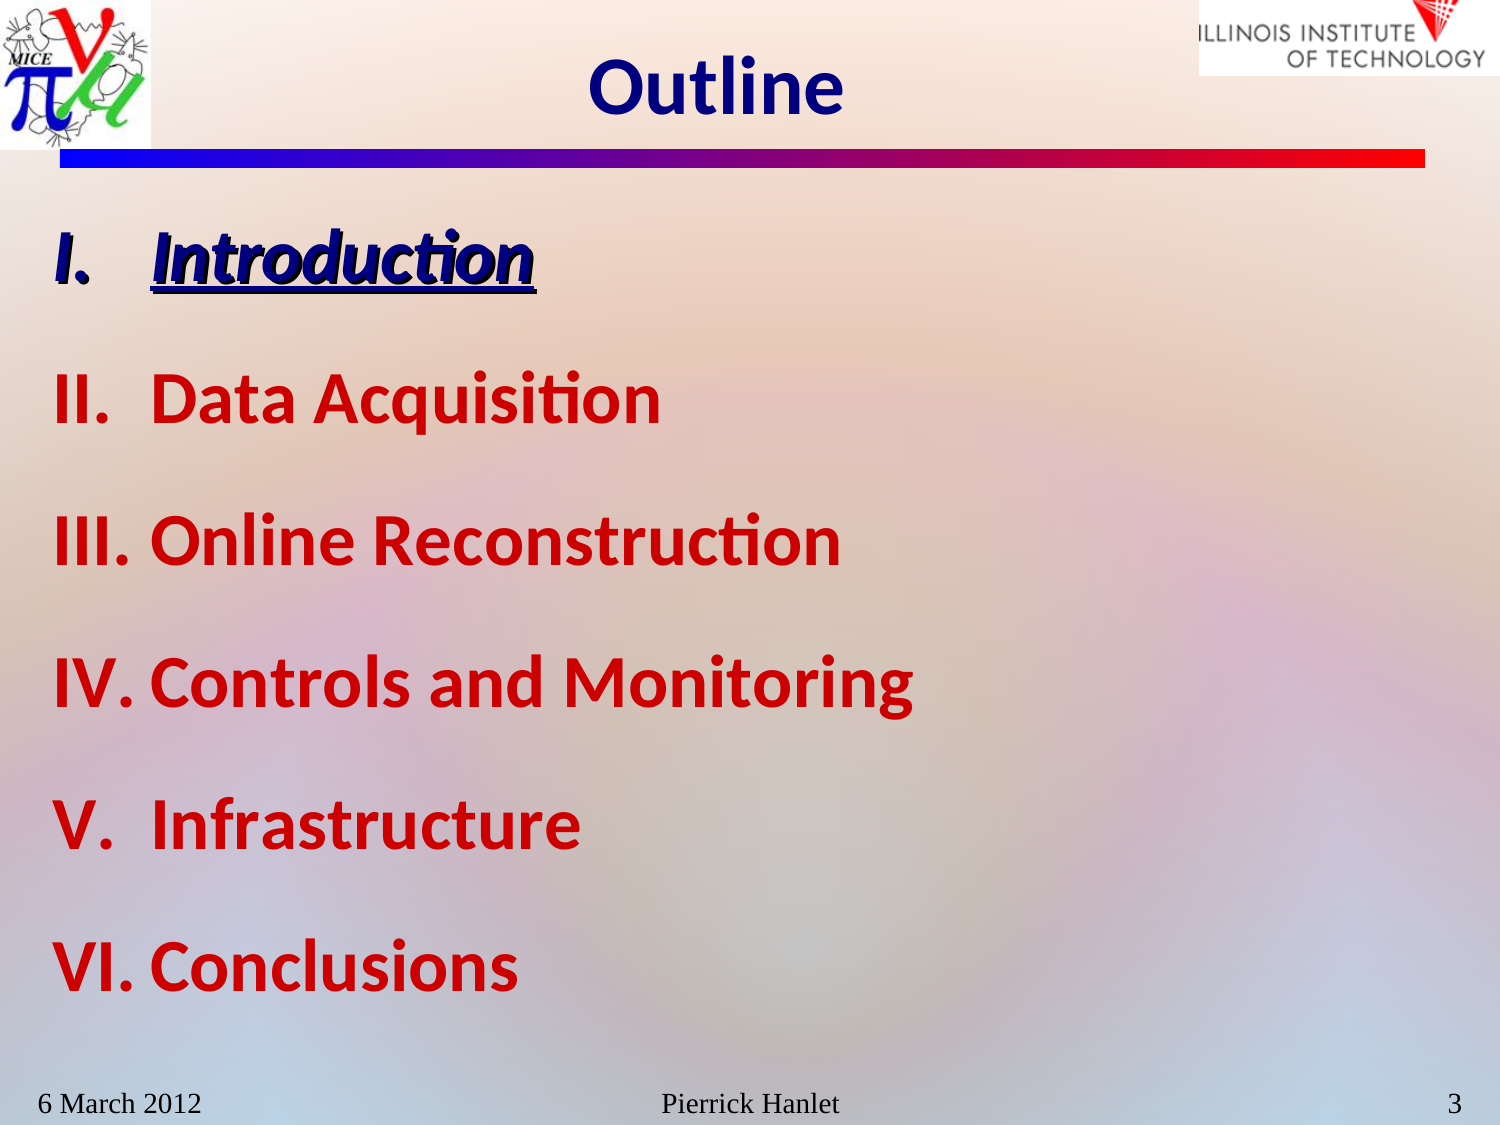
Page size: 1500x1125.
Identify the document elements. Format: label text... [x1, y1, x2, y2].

title Outline [234, 38, 1200, 151]
text_box Introduction Data Acquisition Online Reconstruction Controls and Monitoring Infrastructure Conclusions [37, 187, 1463, 1078]
picture [0, 0, 1500, 1125]
